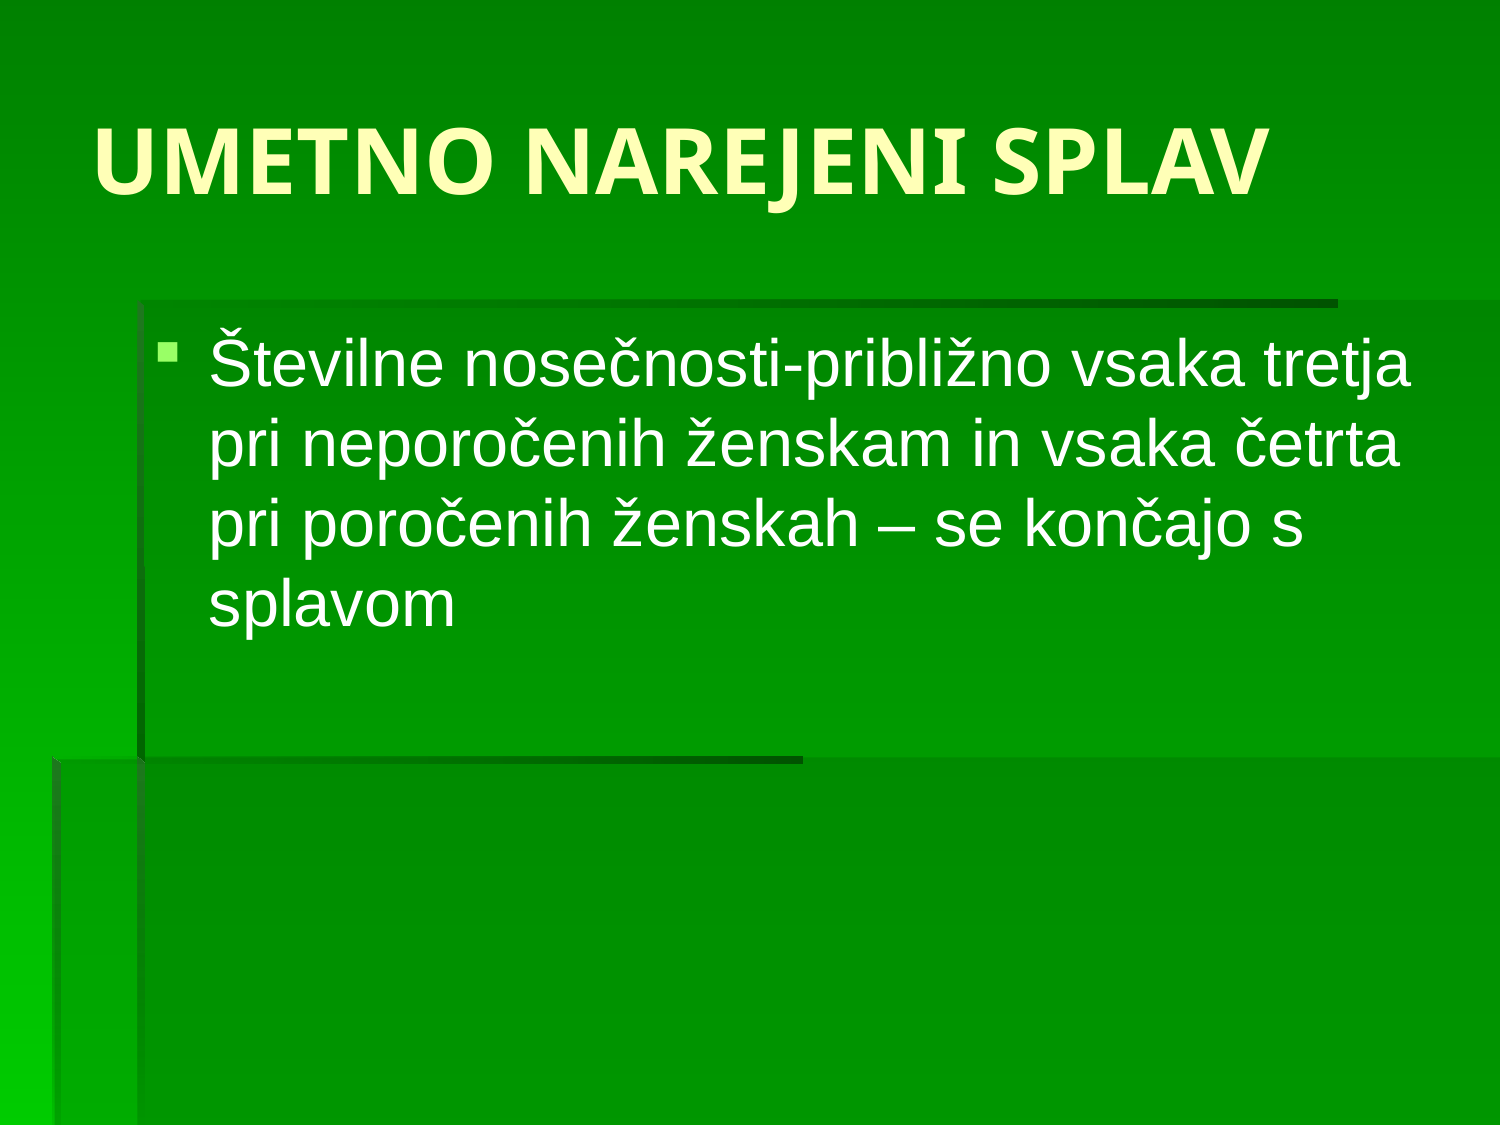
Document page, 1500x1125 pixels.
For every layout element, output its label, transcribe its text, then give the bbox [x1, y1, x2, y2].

list Številne nosečnosti-približno vsaka tretja pri neporočenih ženskam in vsaka četrta pri poročenih ženskah – se končajo s splavom [137, 312, 1451, 1000]
title UMETNO NAREJENI SPLAV [75, 40, 1451, 275]
